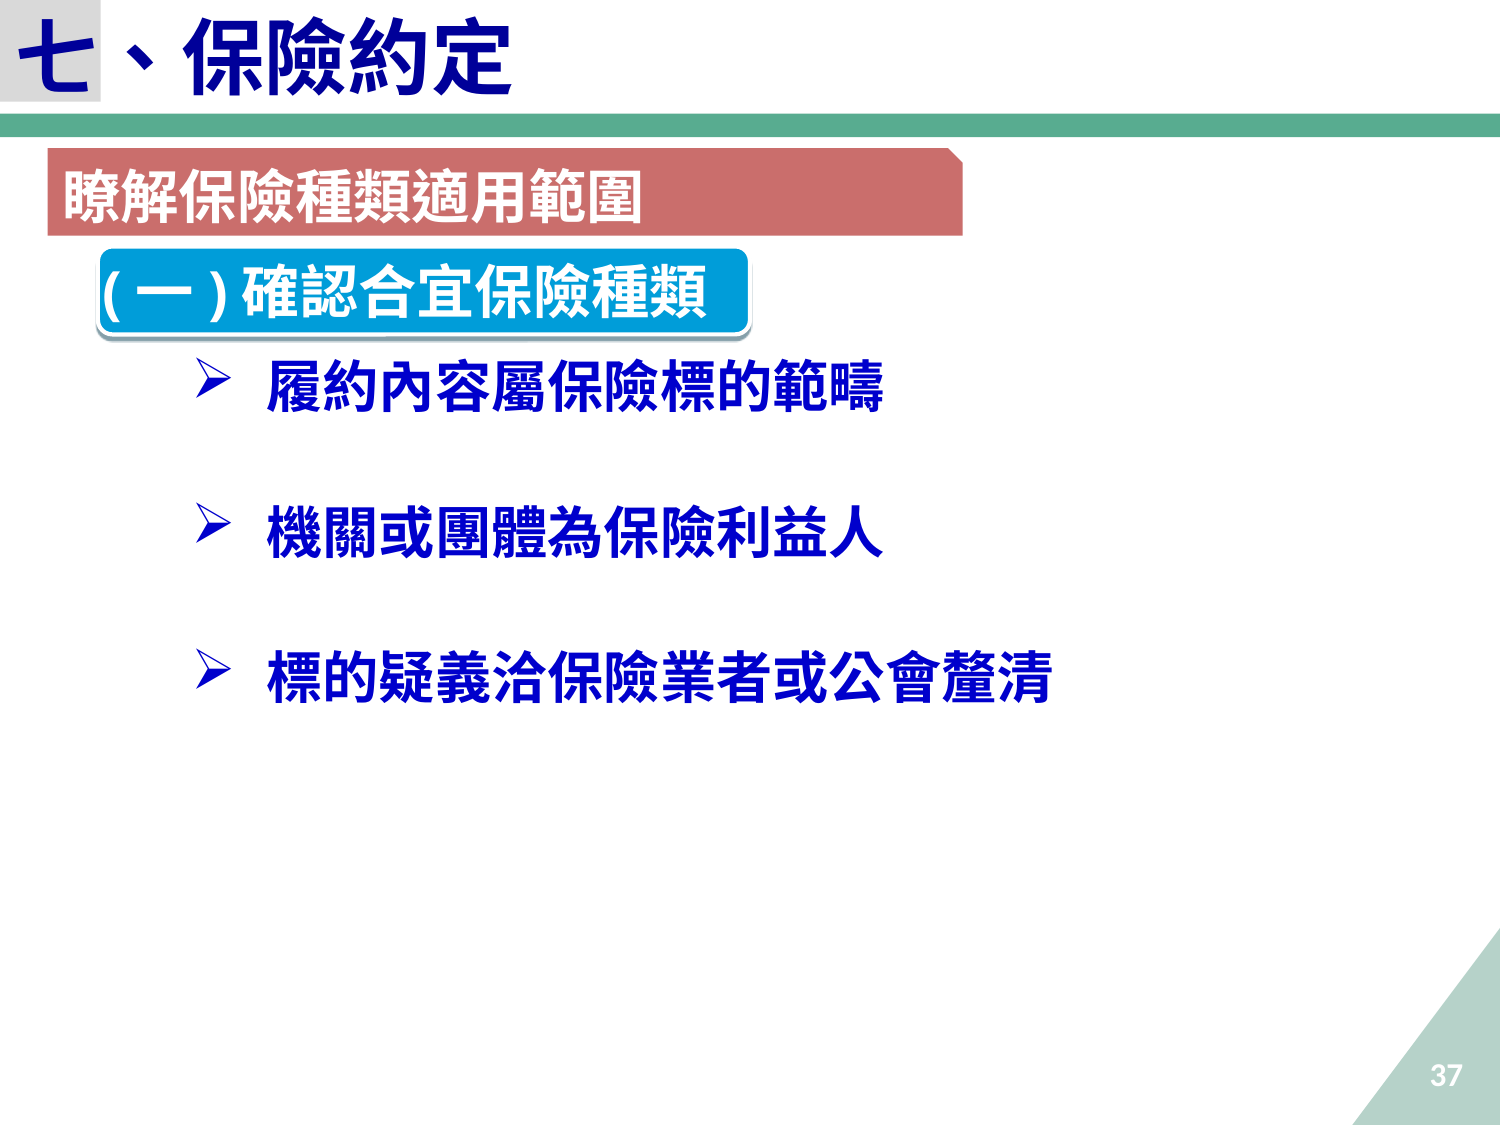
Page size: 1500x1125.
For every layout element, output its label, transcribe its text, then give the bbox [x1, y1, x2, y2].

slide_number <編號> [1128, 1042, 1478, 1103]
text_box [0, 113, 1500, 138]
text_box 履約內容屬保險標的範疇 機關或團體為保險利益人 標的疑義洽保險業者或公會釐清 [0, 265, 1376, 1010]
text_box [1352, 927, 1500, 1125]
text_box 七、保險約定 [0, 0, 1465, 113]
text_box (一)確認合宜保險種類 [97, 246, 751, 335]
text_box 瞭解保險種類適用範圍 [47, 148, 963, 236]
